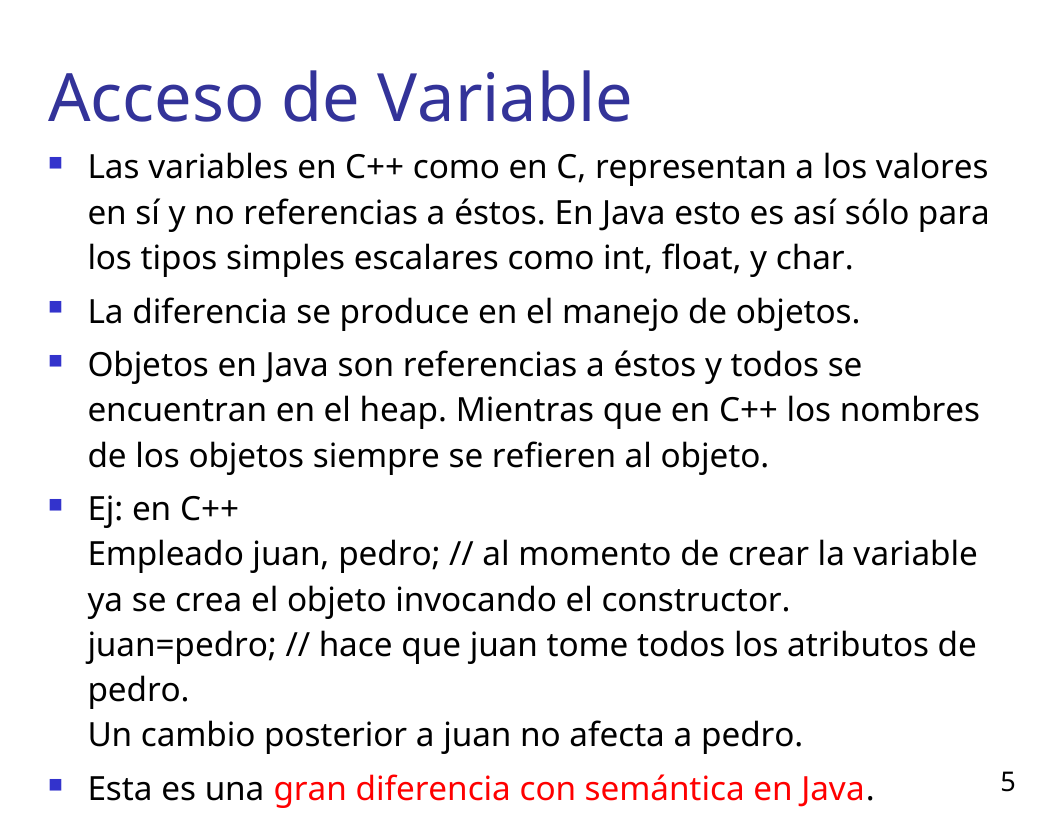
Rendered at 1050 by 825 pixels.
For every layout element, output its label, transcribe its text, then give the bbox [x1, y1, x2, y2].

title Acceso de Variable [37, 26, 1026, 147]
list Las variables en C++ como en C, representan a los valores en sí y no referencias a éstos. En Java esto es así sólo para los tipos simples escalares como int, float, y char. La diferencia se produce en el manejo de objetos. Objetos en Java son referencias a éstos y todos se encuentran en el heap. Mientras que en C++ los nombres de los objetos siempre se refieren al objeto. Ej: en C++ Empleado juan, pedro; // al momento de crear la variable ya se crea el objeto invocando el constructor. juan=pedro; // hace que juan tome todos los atributos de pedro. Un cambio posterior a juan no afecta a pedro. Esta es una gran diferencia con semántica en Java. [37, 138, 1023, 690]
